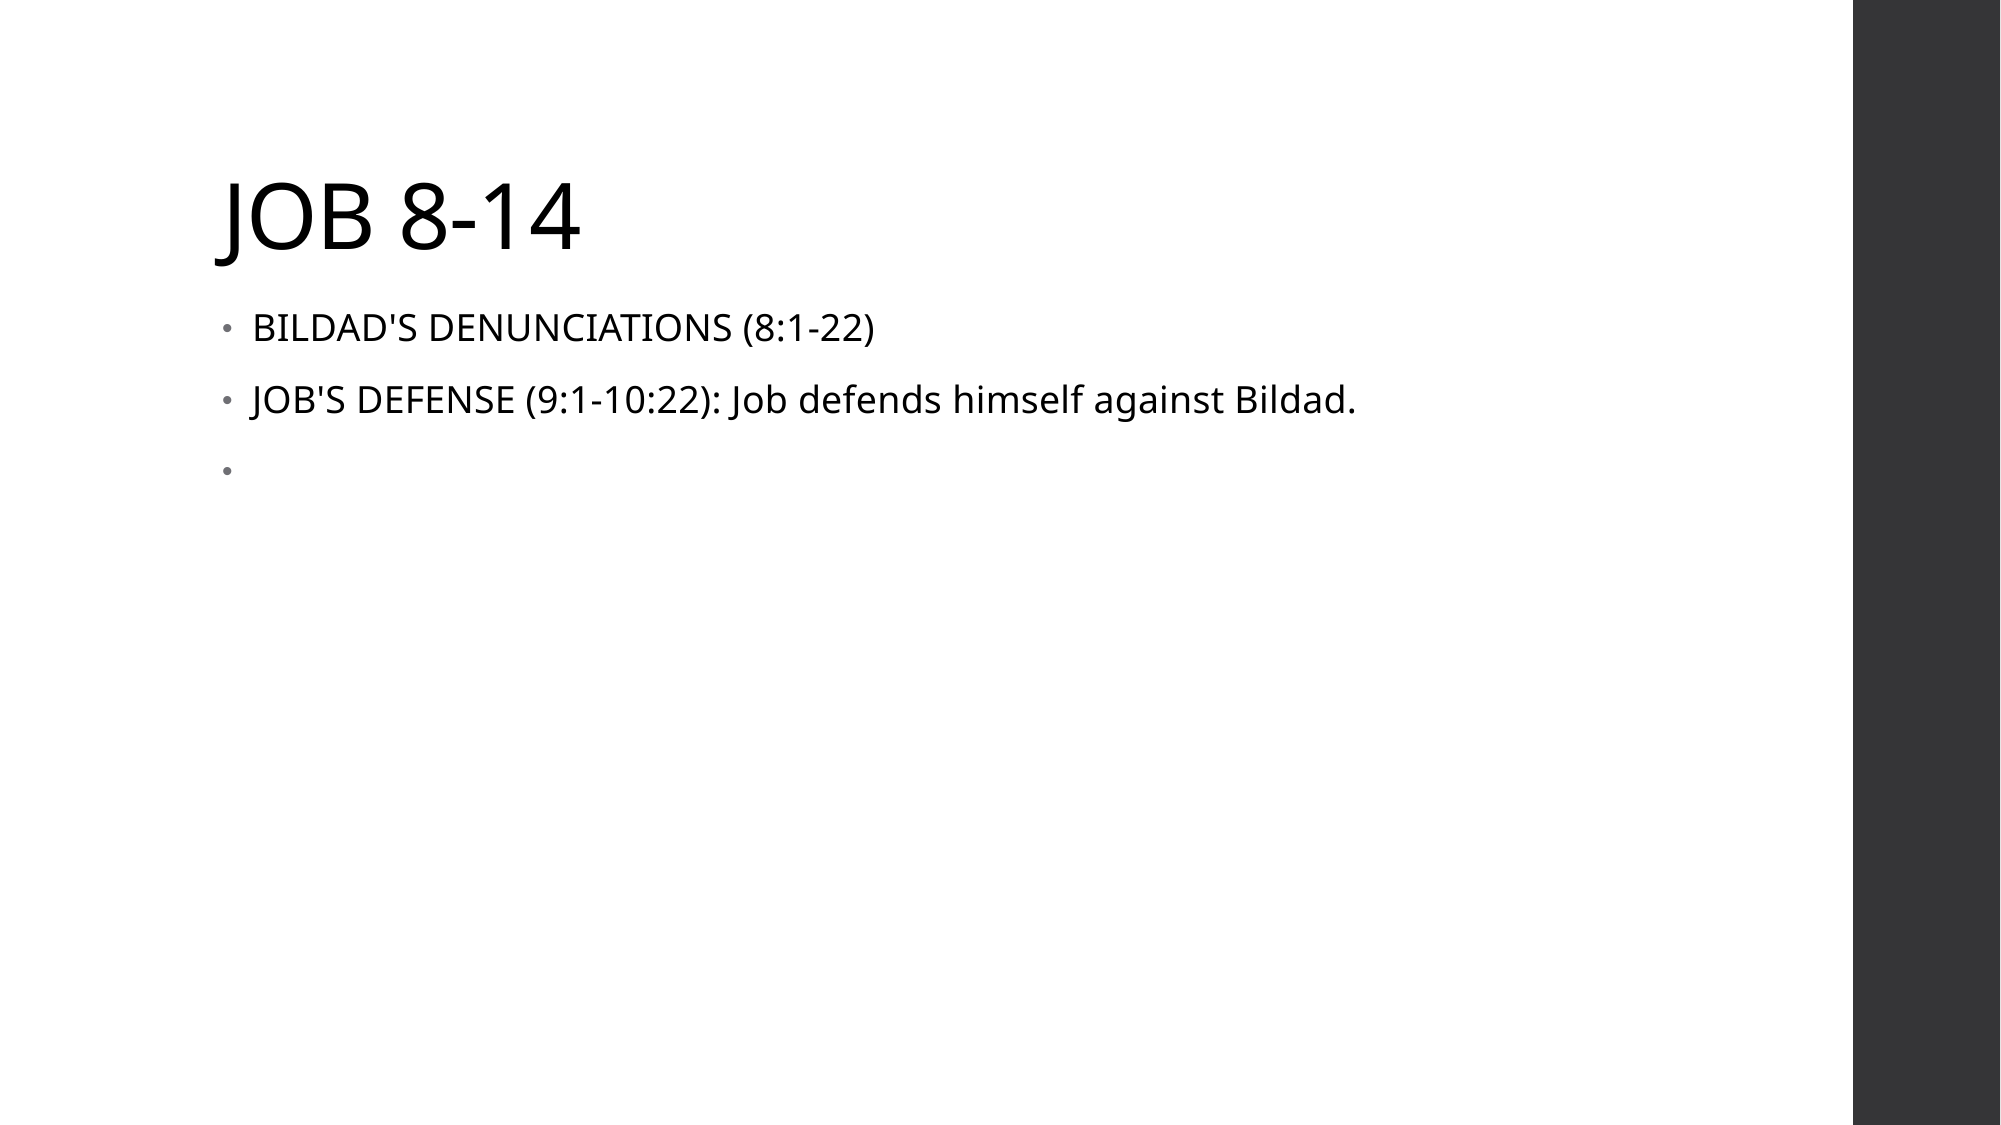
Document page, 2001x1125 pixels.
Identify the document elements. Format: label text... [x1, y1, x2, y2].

title JOB 8-14 [206, 60, 1797, 278]
list BILDAD'S DENUNCIATIONS (8:1-22) JOB'S DEFENSE (9:1-10:22): Job defends himself against Bildad. [206, 299, 1617, 1014]
